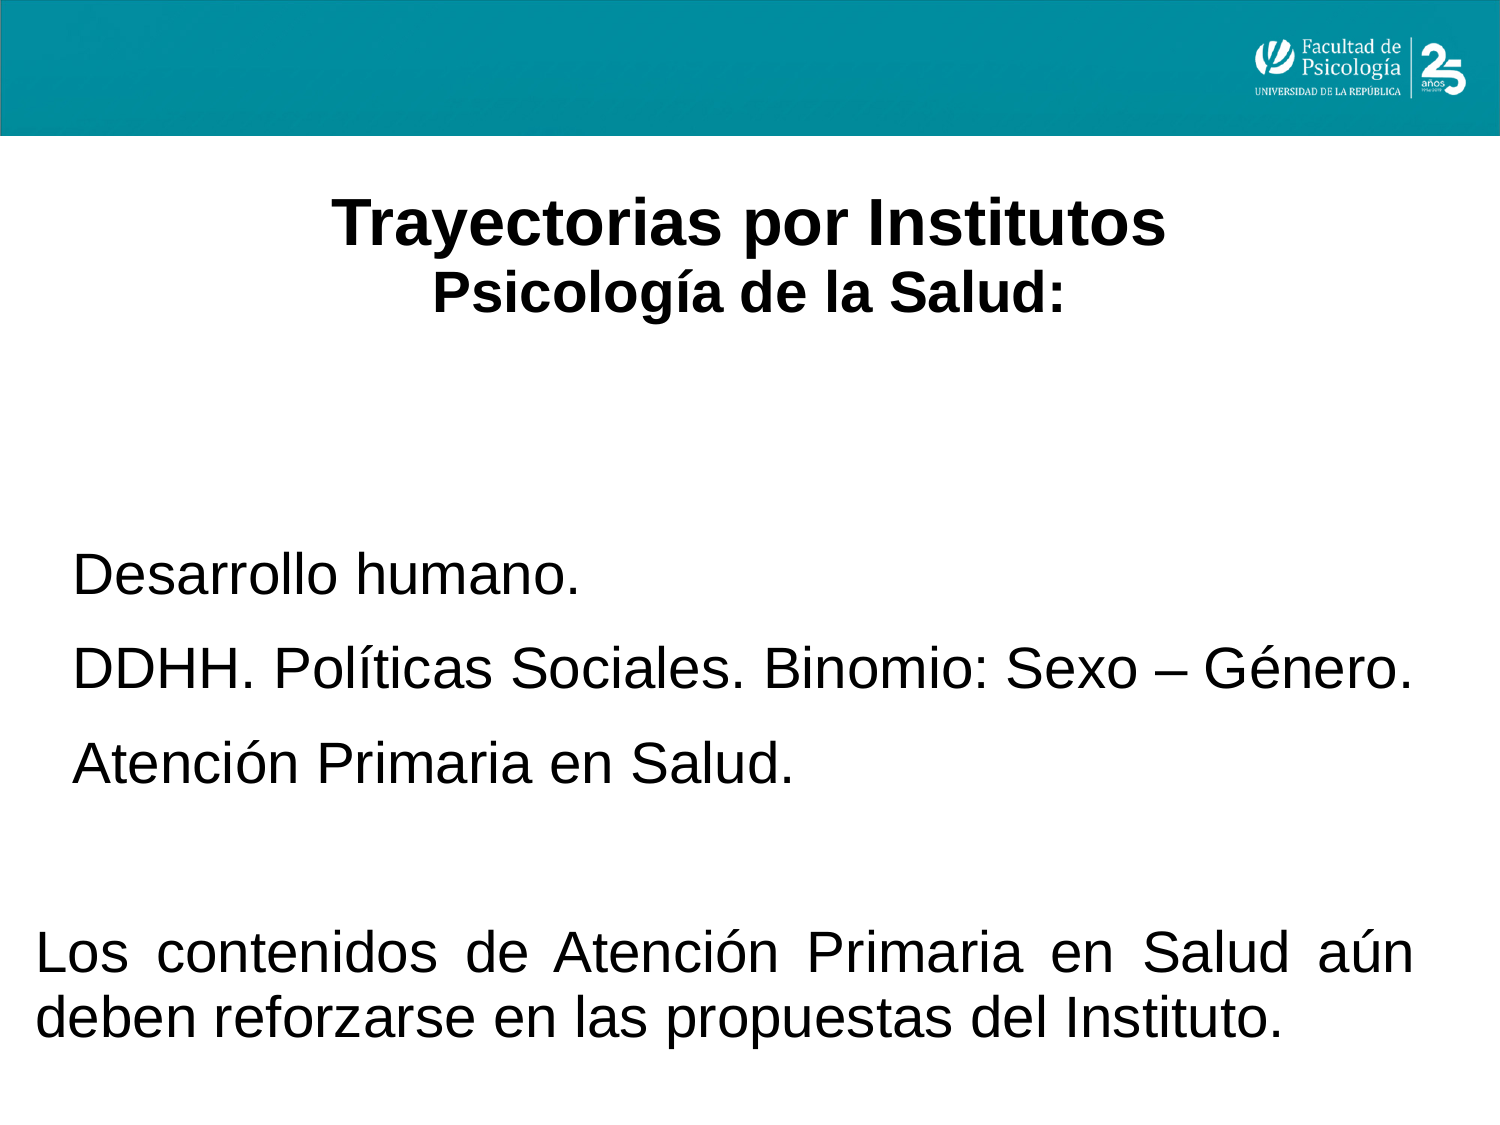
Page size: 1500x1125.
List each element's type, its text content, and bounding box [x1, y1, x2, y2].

list Desarrollo humano. DDHH. Políticas Sociales. Binomio: Sexo – Género. Atención Primaria en Salud. Los contenidos de Atención Primaria en Salud aún deben reforzarse en las propuestas del Instituto. [35, 366, 1418, 1063]
title Trayectorias por Institutos Psicología de la Salud: [72, 119, 1428, 390]
picture [0, 0, 1500, 136]
